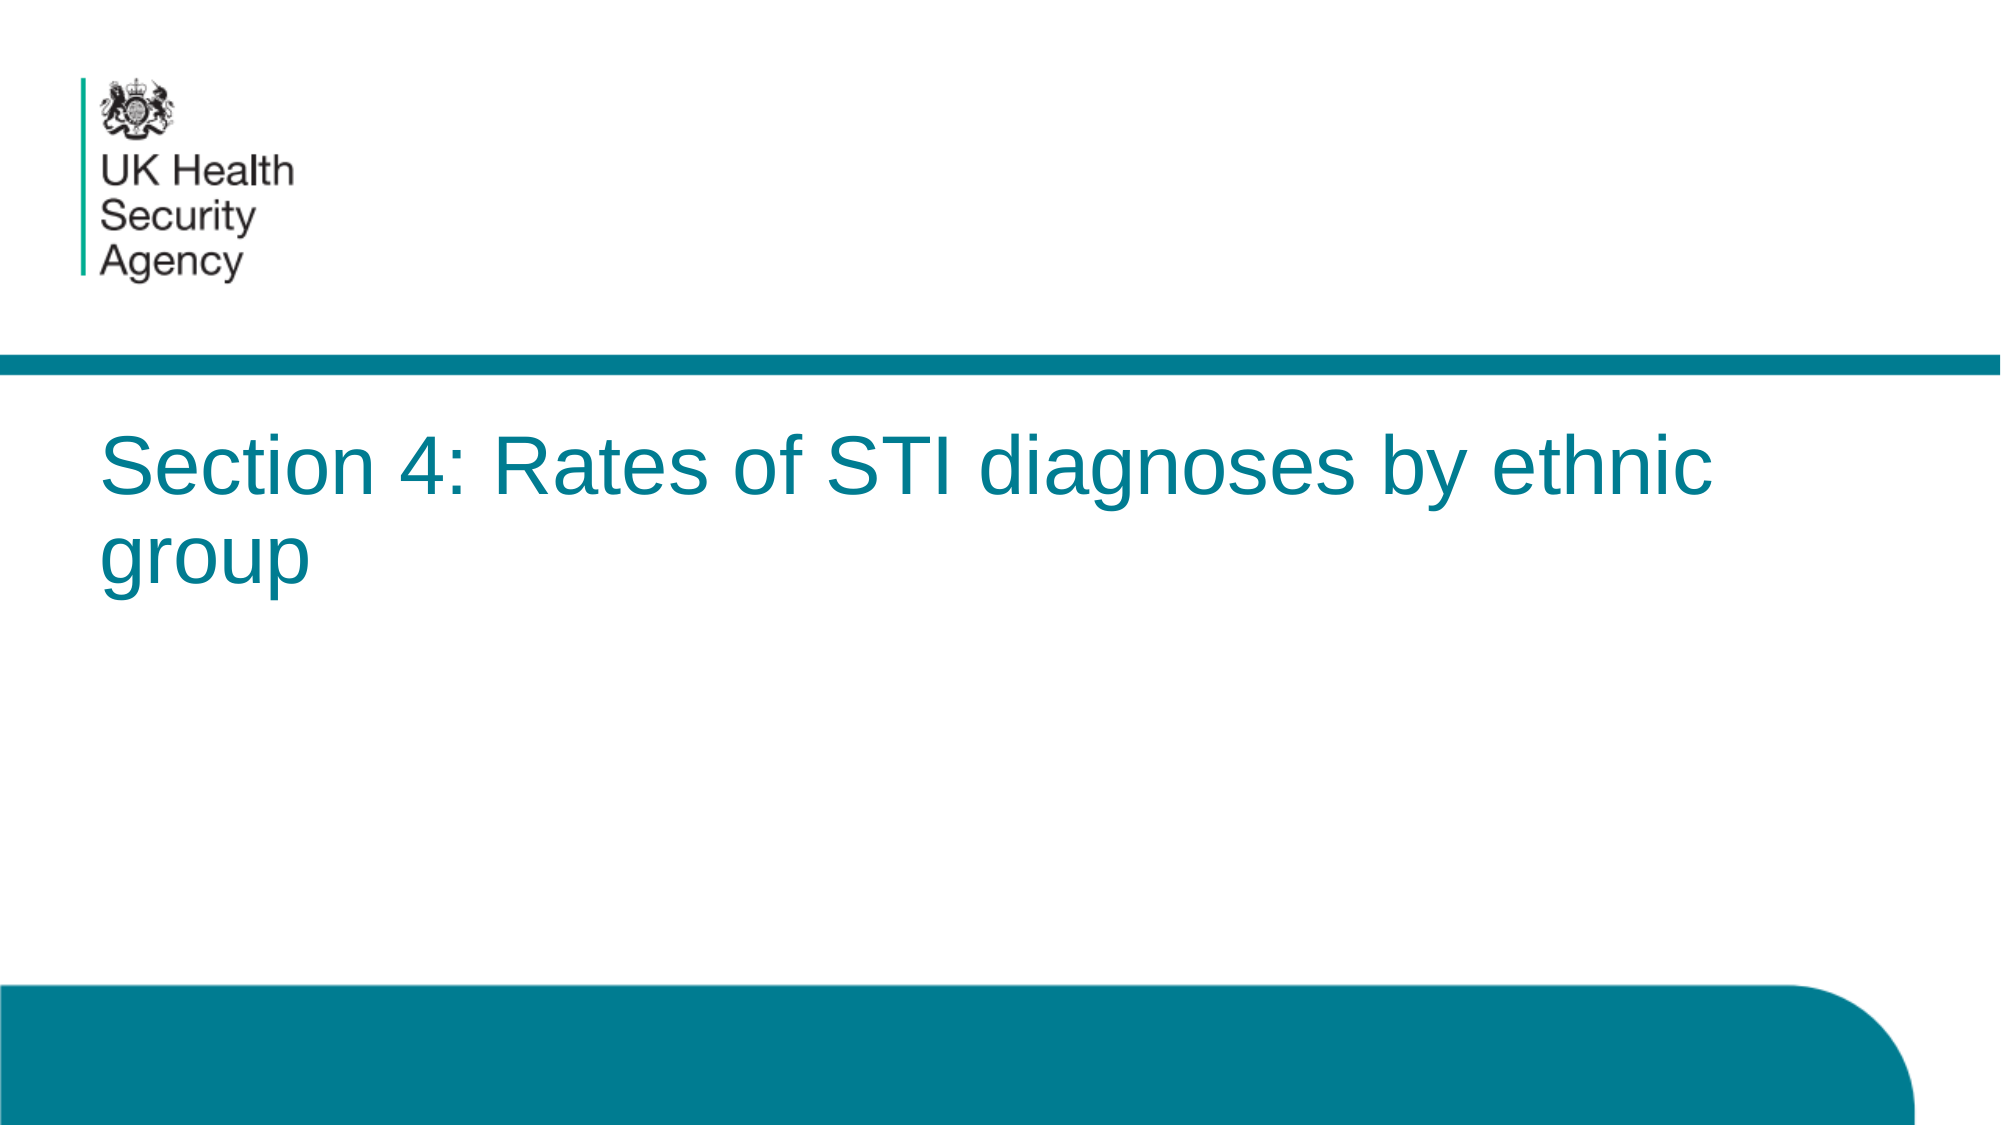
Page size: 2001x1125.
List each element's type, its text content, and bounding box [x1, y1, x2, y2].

title Section 4: Rates of STI diagnoses by ethnic group [84, 414, 1804, 807]
